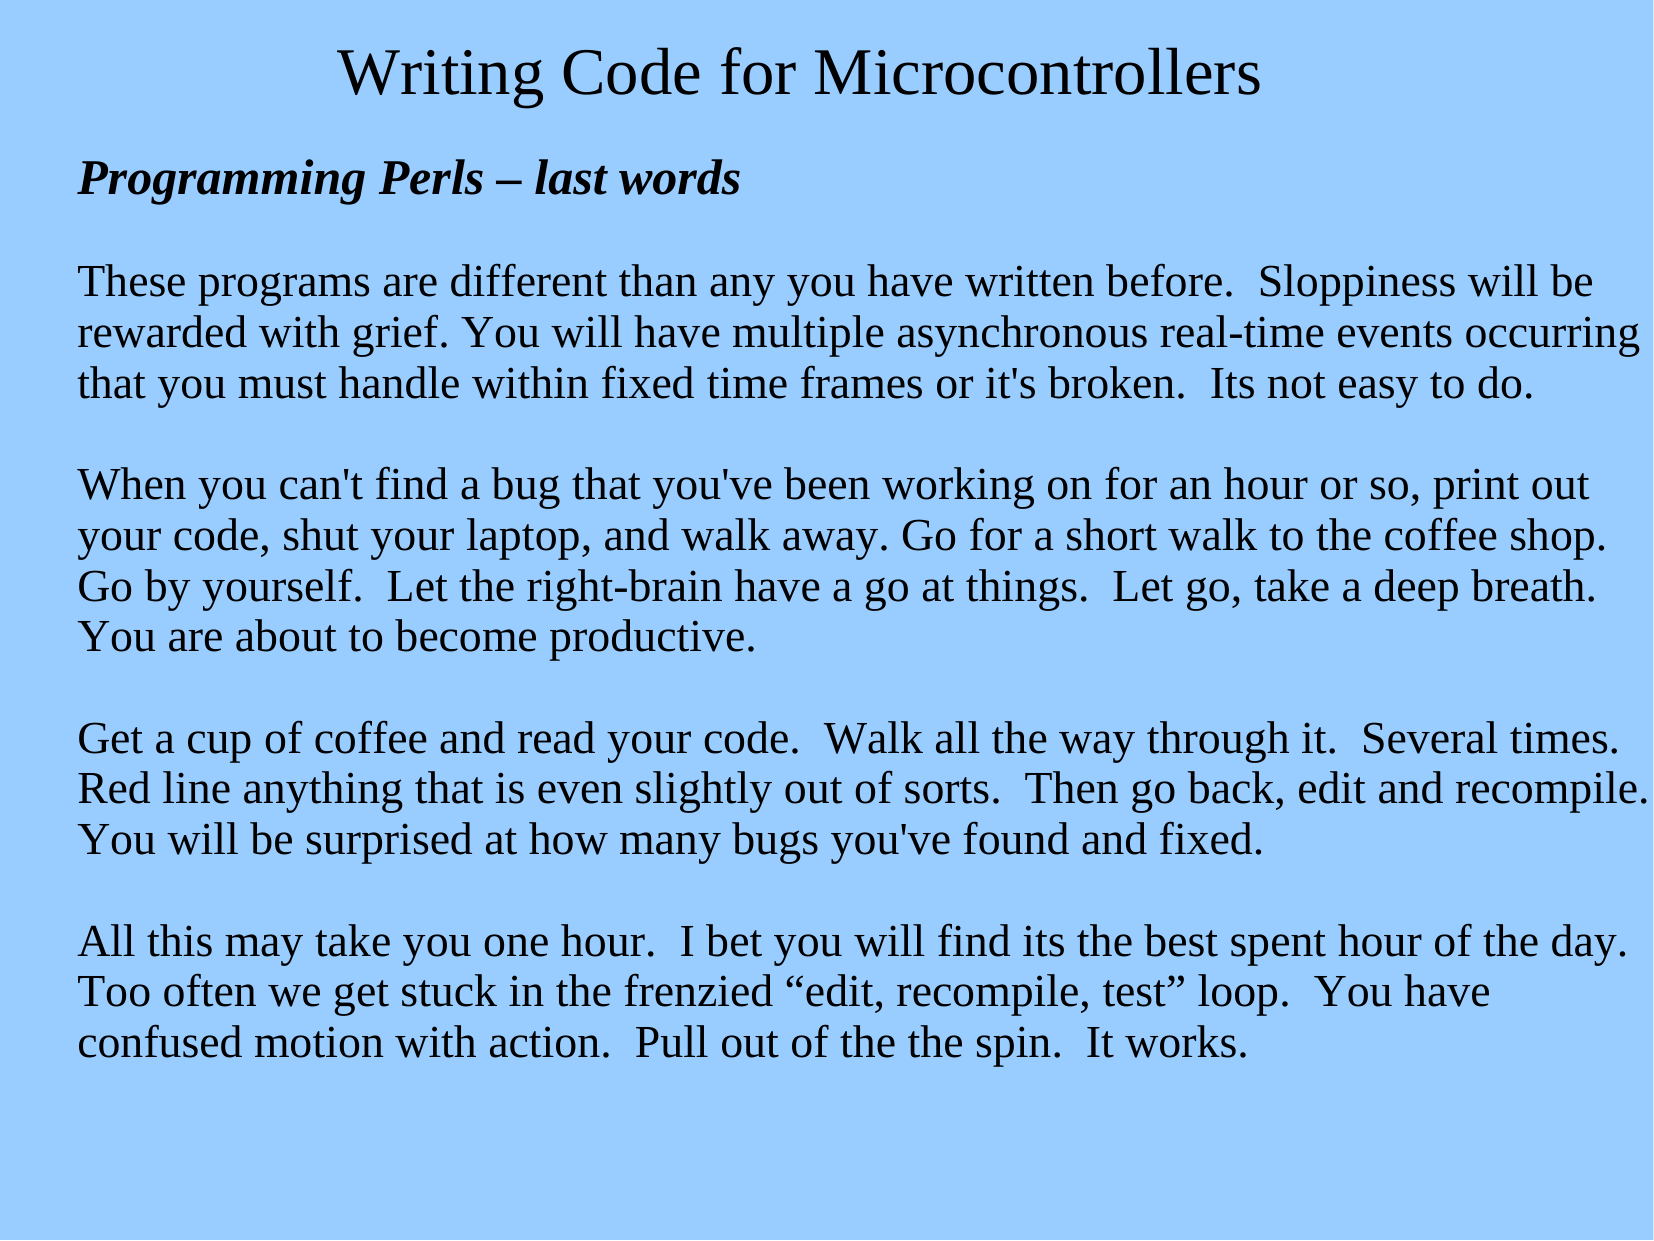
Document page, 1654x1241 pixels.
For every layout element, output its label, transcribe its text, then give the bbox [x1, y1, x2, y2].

text_box Programming Perls – last words These programs are different than any you have written before. Sloppiness will be rewarded with grief. You will have multiple asynchronous real-time events occurring that you must handle within fixed time frames or it's broken. Its not easy to do. When you can't find a bug that you've been working on for an hour or so, print out your code, shut your laptop, and walk away. Go for a short walk to the coffee shop. Go by yourself. Let the right-brain have a go at things. Let go, take a deep breath. You are about to become productive. Get a cup of coffee and read your code. Walk all the way through it. Several times. Red line anything that is even slightly out of sorts. Then go back, edit and recompile. You will be surprised at how many bugs you've found and fixed. All this may take you one hour. I bet you will find its the best spent hour of the day. Too often we get stuck in the frenzied “edit, recompile, test” loop. You have confused motion with action. Pull out of the the spin. It works. [77, 150, 1654, 1119]
text_box [75, 225, 1538, 1126]
text_box Writing Code for Microcontrollers [337, 35, 1265, 110]
